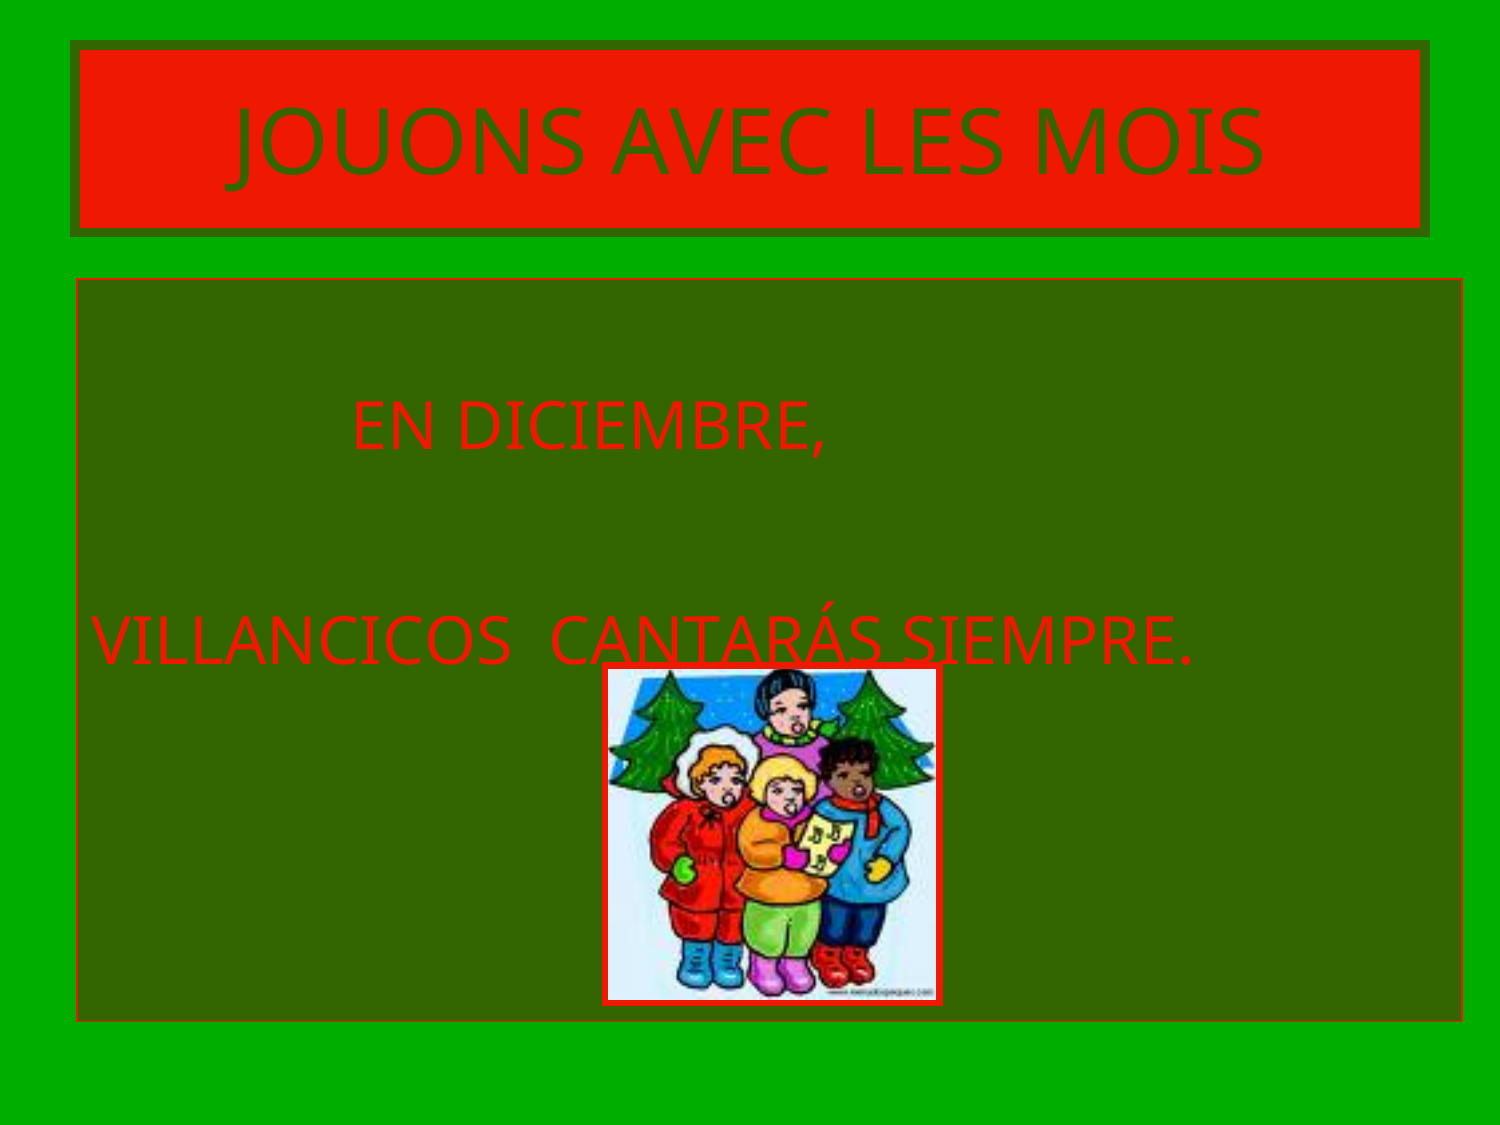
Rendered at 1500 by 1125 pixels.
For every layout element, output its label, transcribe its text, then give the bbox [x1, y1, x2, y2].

list EN DICIEMBRE, VILLANCICOS CANTARÁS SIEMPRE. [76, 278, 1463, 1022]
title JOUONS AVEC LES MOIS [75, 45, 1426, 233]
picture [608, 668, 937, 1000]
